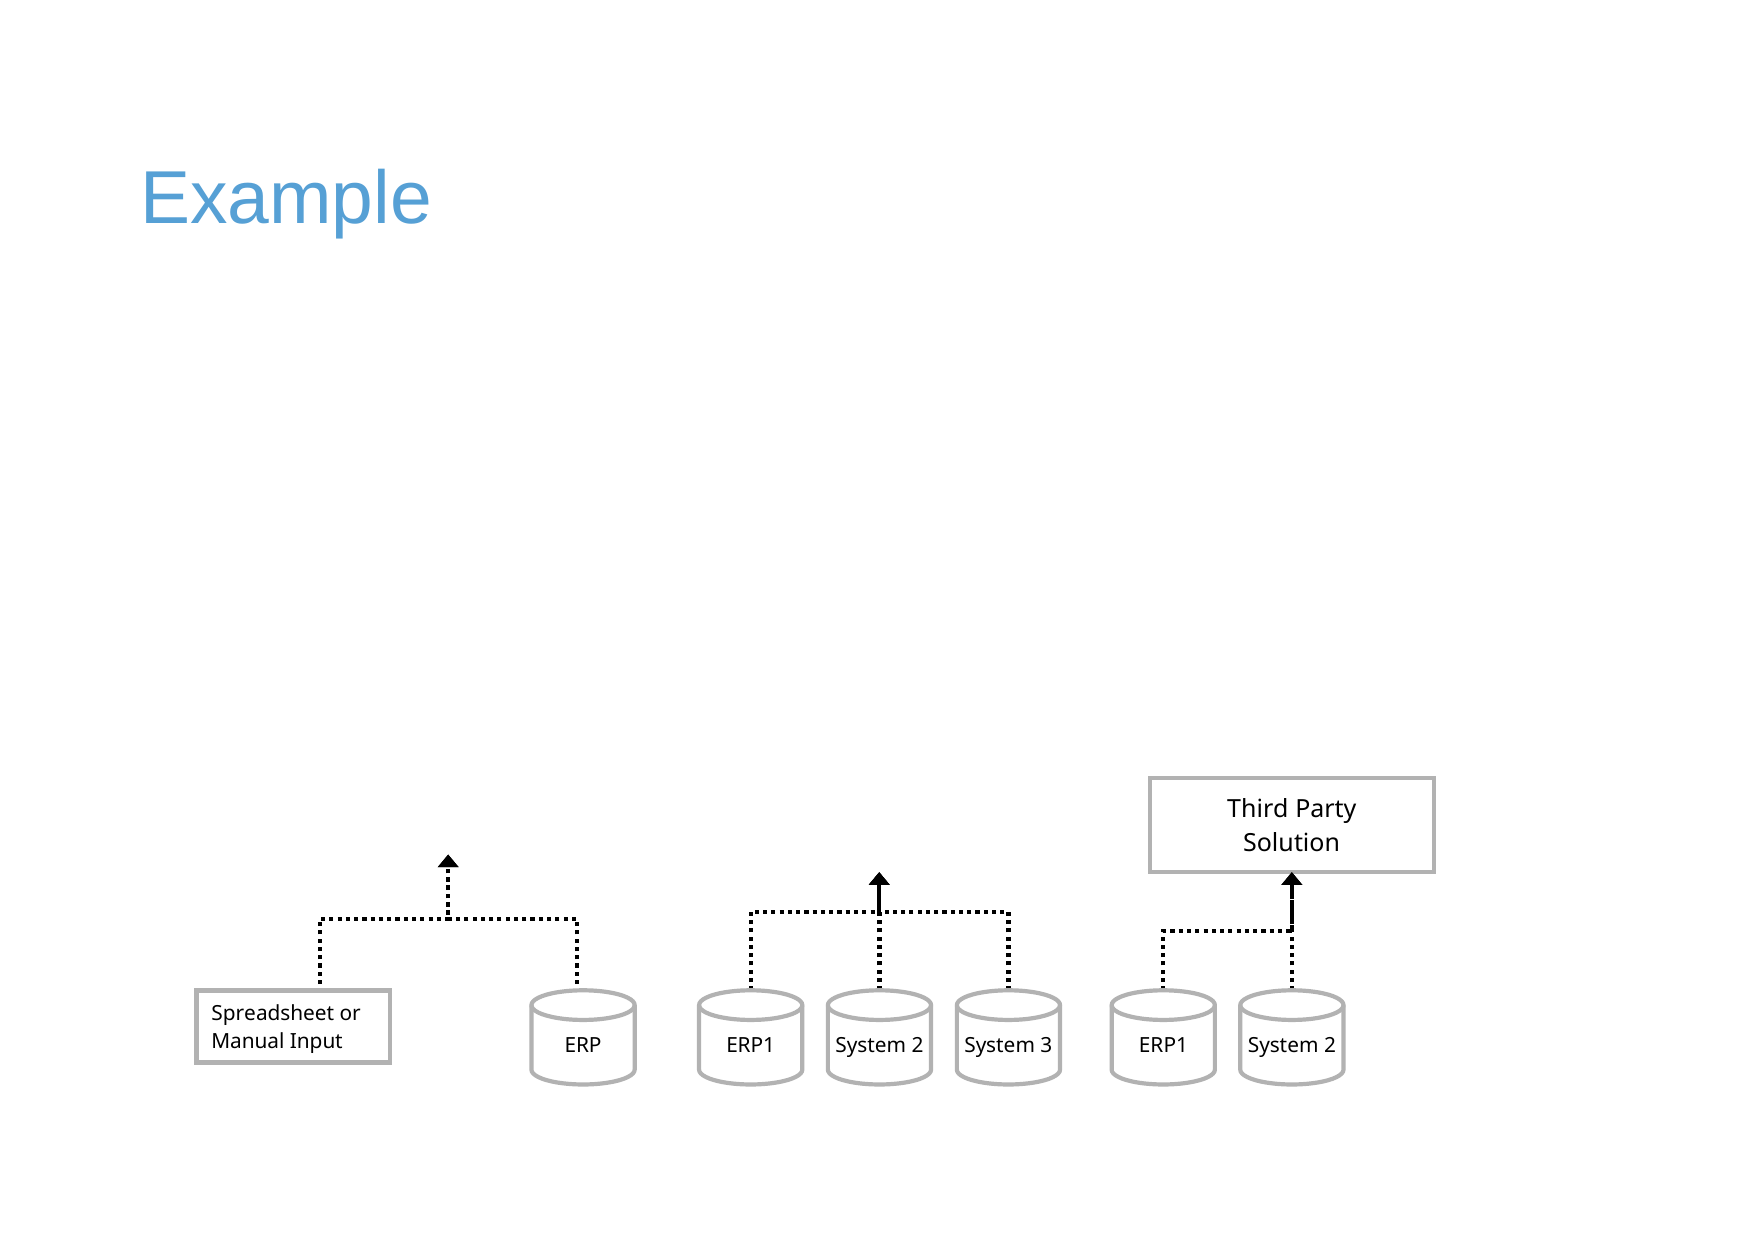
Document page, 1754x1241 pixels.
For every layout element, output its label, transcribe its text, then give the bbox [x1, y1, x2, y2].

text_box ERP1 [1111, 990, 1215, 1085]
text_box ERP1 [699, 990, 803, 1085]
text_box ERP [531, 990, 635, 1085]
text_box Third Party Solution [1150, 777, 1434, 873]
text_box Spreadsheet or Manual Input [196, 990, 391, 1063]
text_box System 3 [956, 990, 1061, 1085]
title Example [140, 103, 1614, 291]
text_box System 2 [827, 990, 932, 1085]
text_box System 2 [1240, 990, 1344, 1085]
